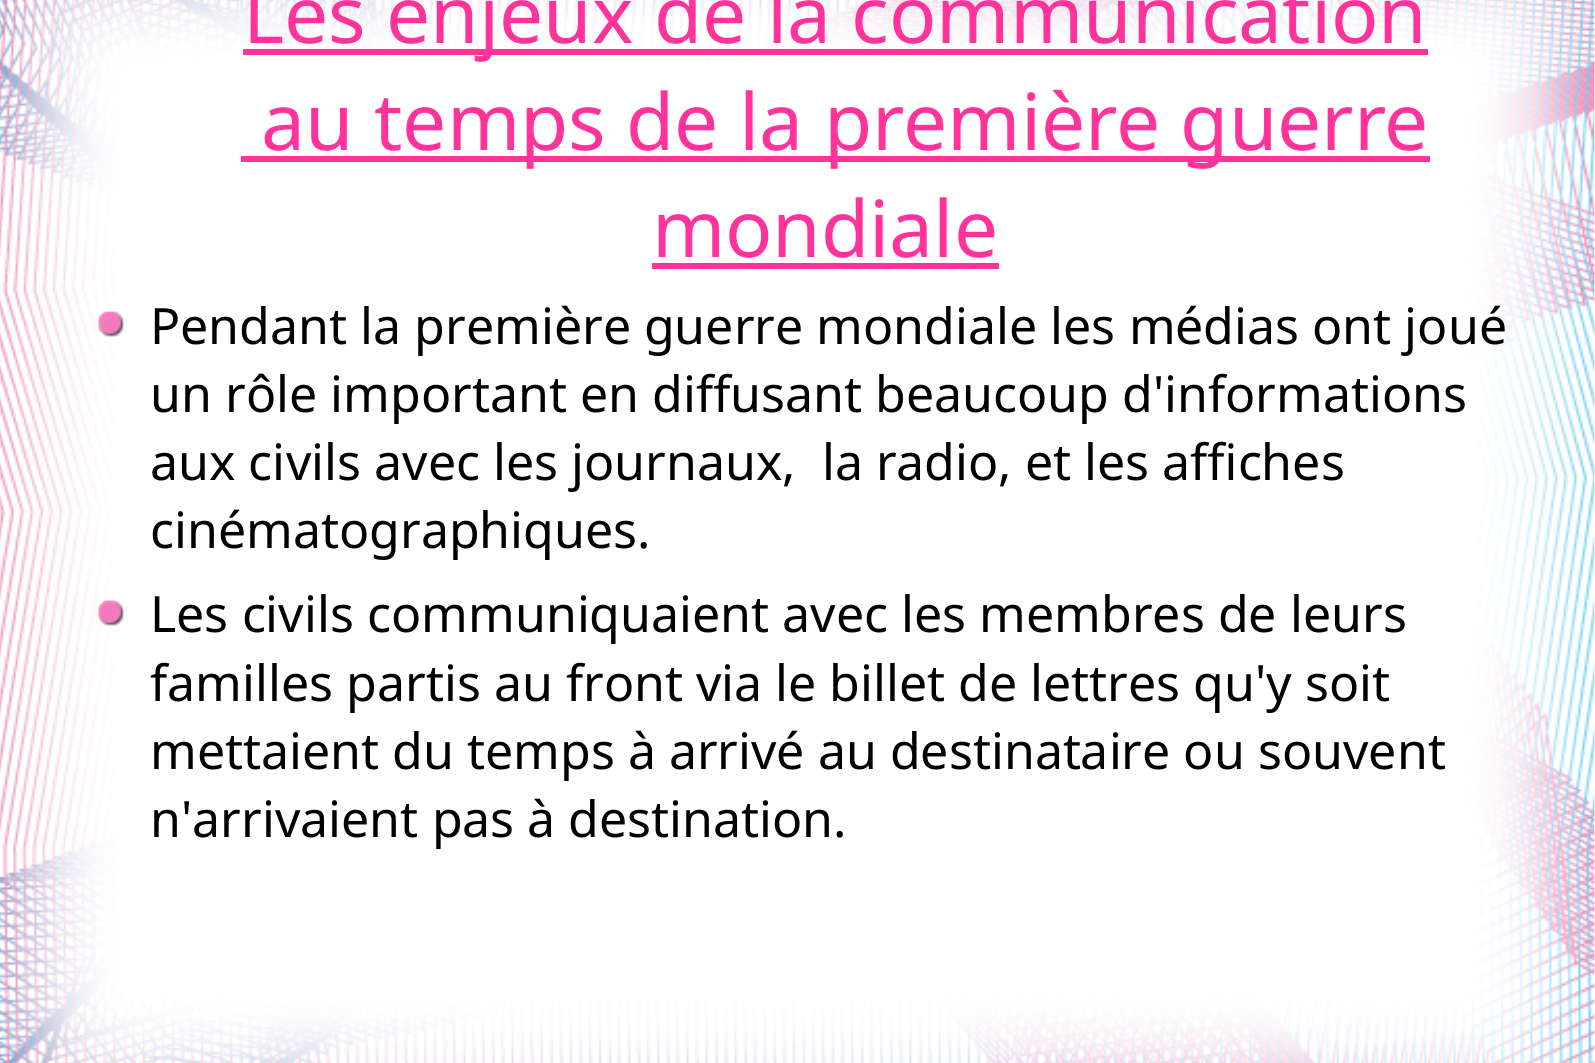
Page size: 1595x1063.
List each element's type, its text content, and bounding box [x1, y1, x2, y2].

picture [0, 0, 1595, 1063]
list Pendant la première guerre mondiale les médias ont joué un rôle important en diffusant beaucoup d'informations aux civils avec les journaux, la radio, et les affiches cinématographiques. Les civils communiquaient avec les membres de leurs familles partis au front via le billet de lettres qu'y soit mettaient du temps à arrivé au destinataire ou souvent n'arrivaient pas à destination. [79, 290, 1515, 993]
text_box [6, 302, 1442, 1019]
text_box Les enjeux de la communication au temps de la première guerre mondiale [118, 0, 1554, 272]
